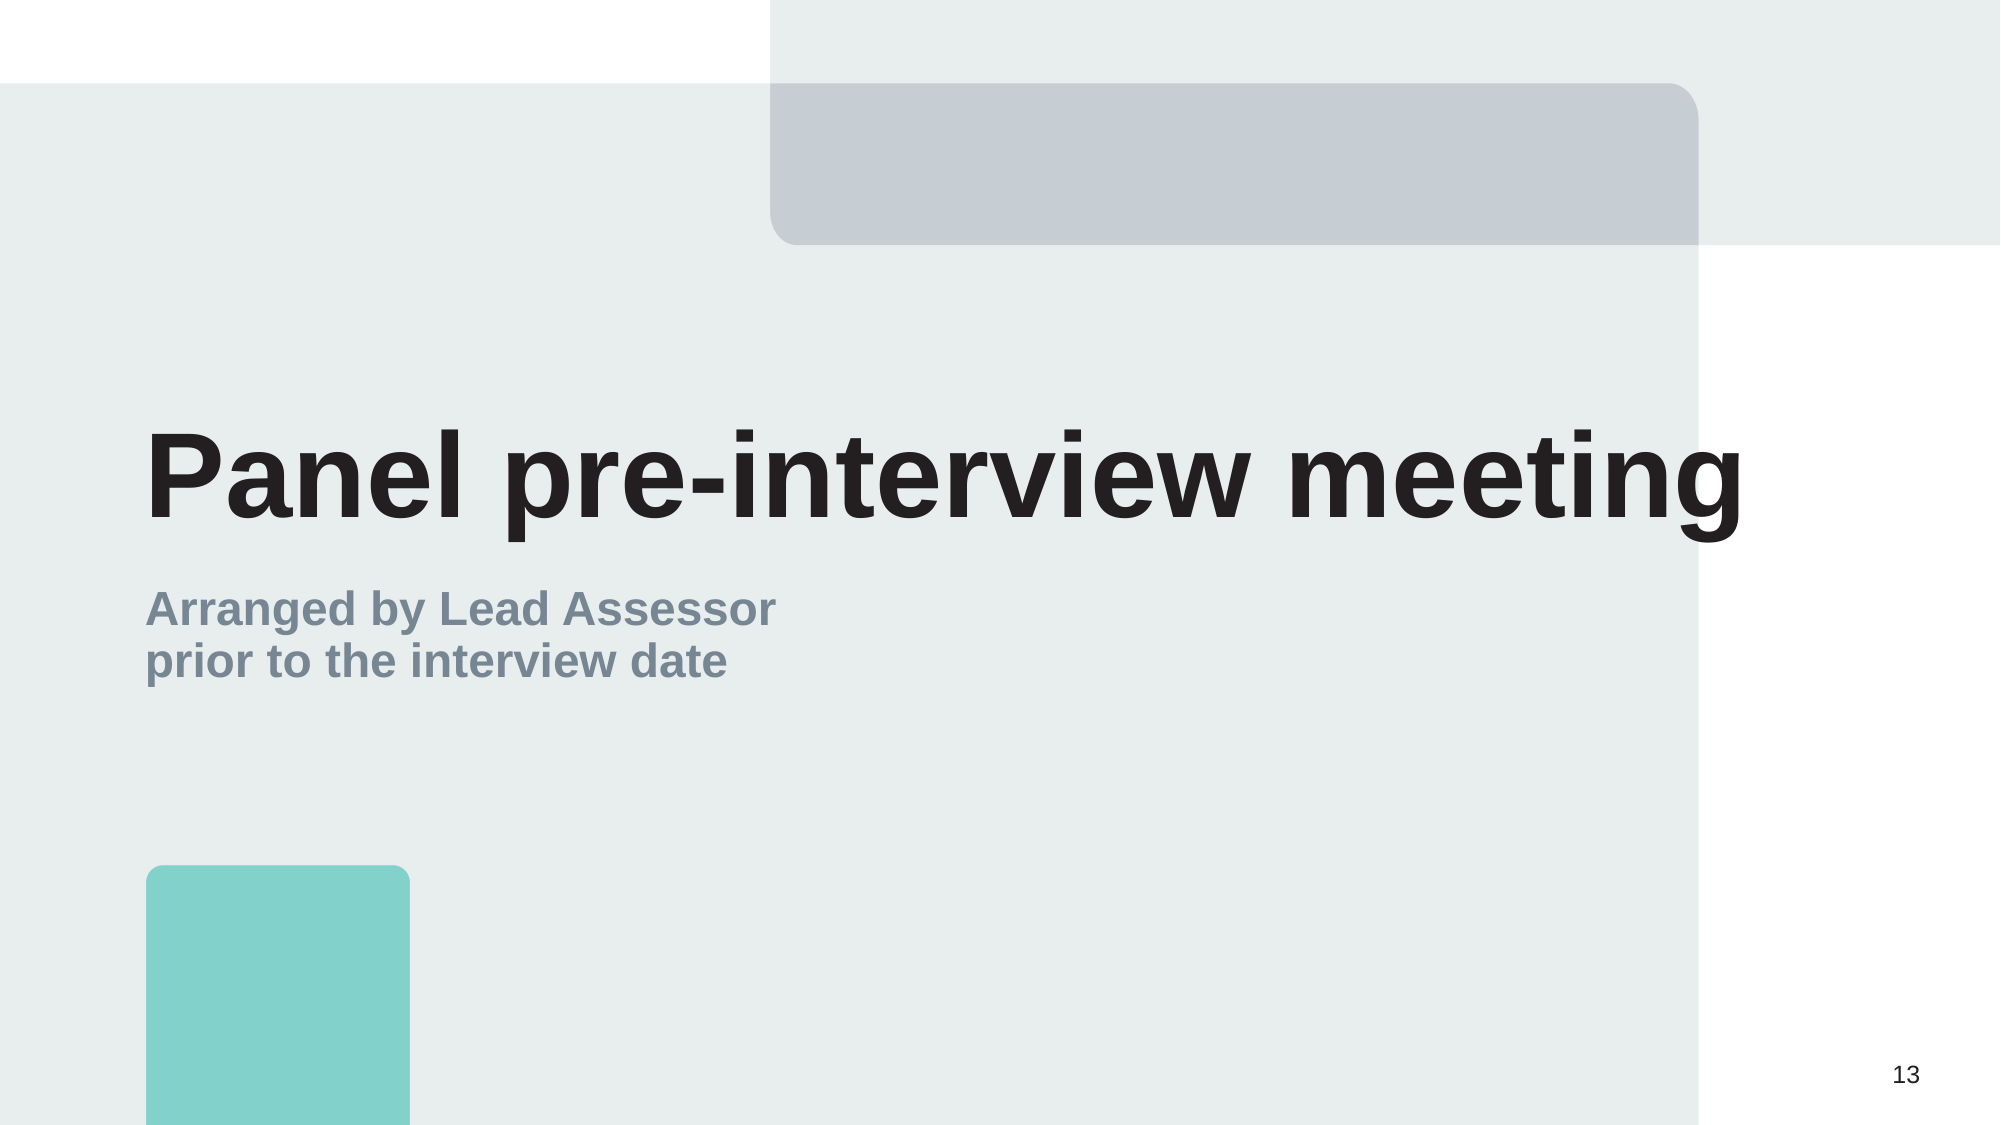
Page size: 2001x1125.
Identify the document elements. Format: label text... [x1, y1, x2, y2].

list Panel pre-interview meeting [144, 413, 2000, 572]
list Arranged by Lead Assessor prior to the interview date [144, 584, 1792, 732]
